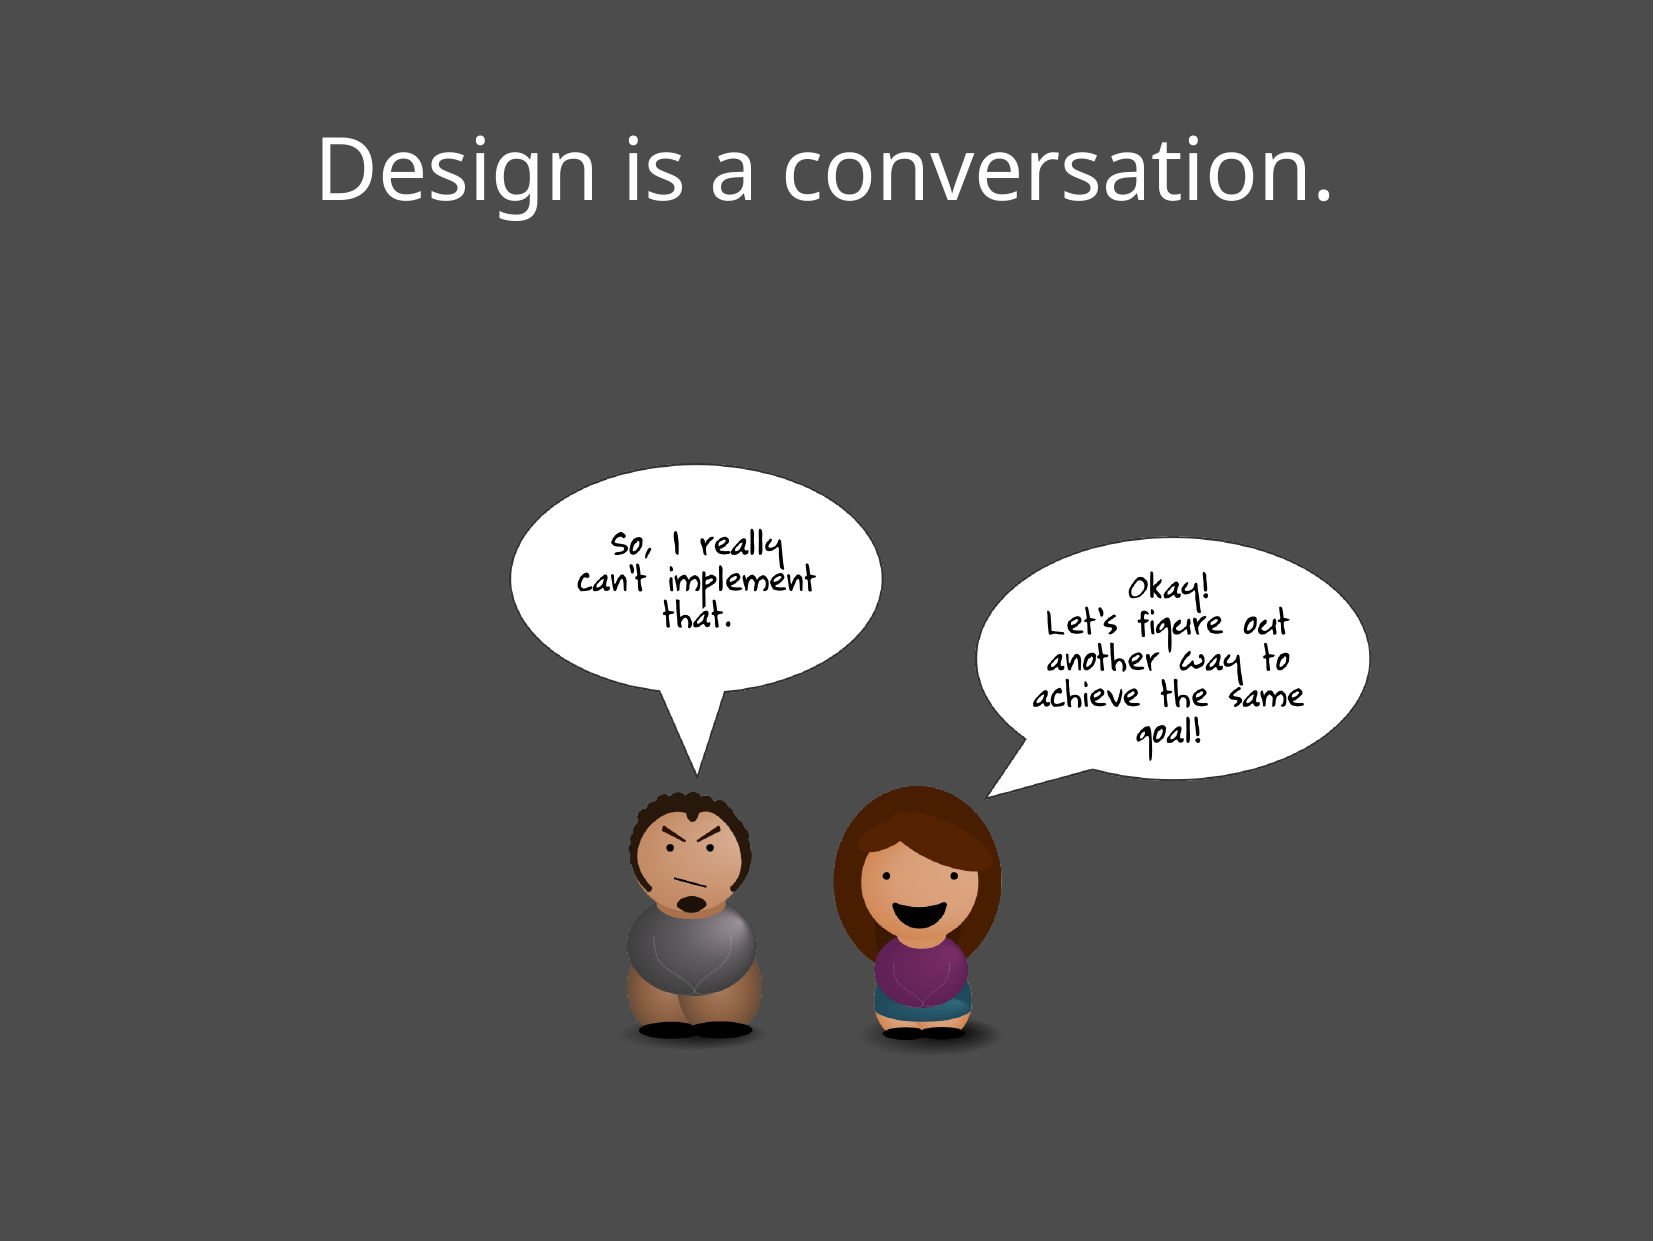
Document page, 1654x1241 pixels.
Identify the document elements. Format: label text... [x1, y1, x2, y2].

picture [509, 463, 1371, 1056]
title Design is a conversation. [37, 71, 1613, 279]
